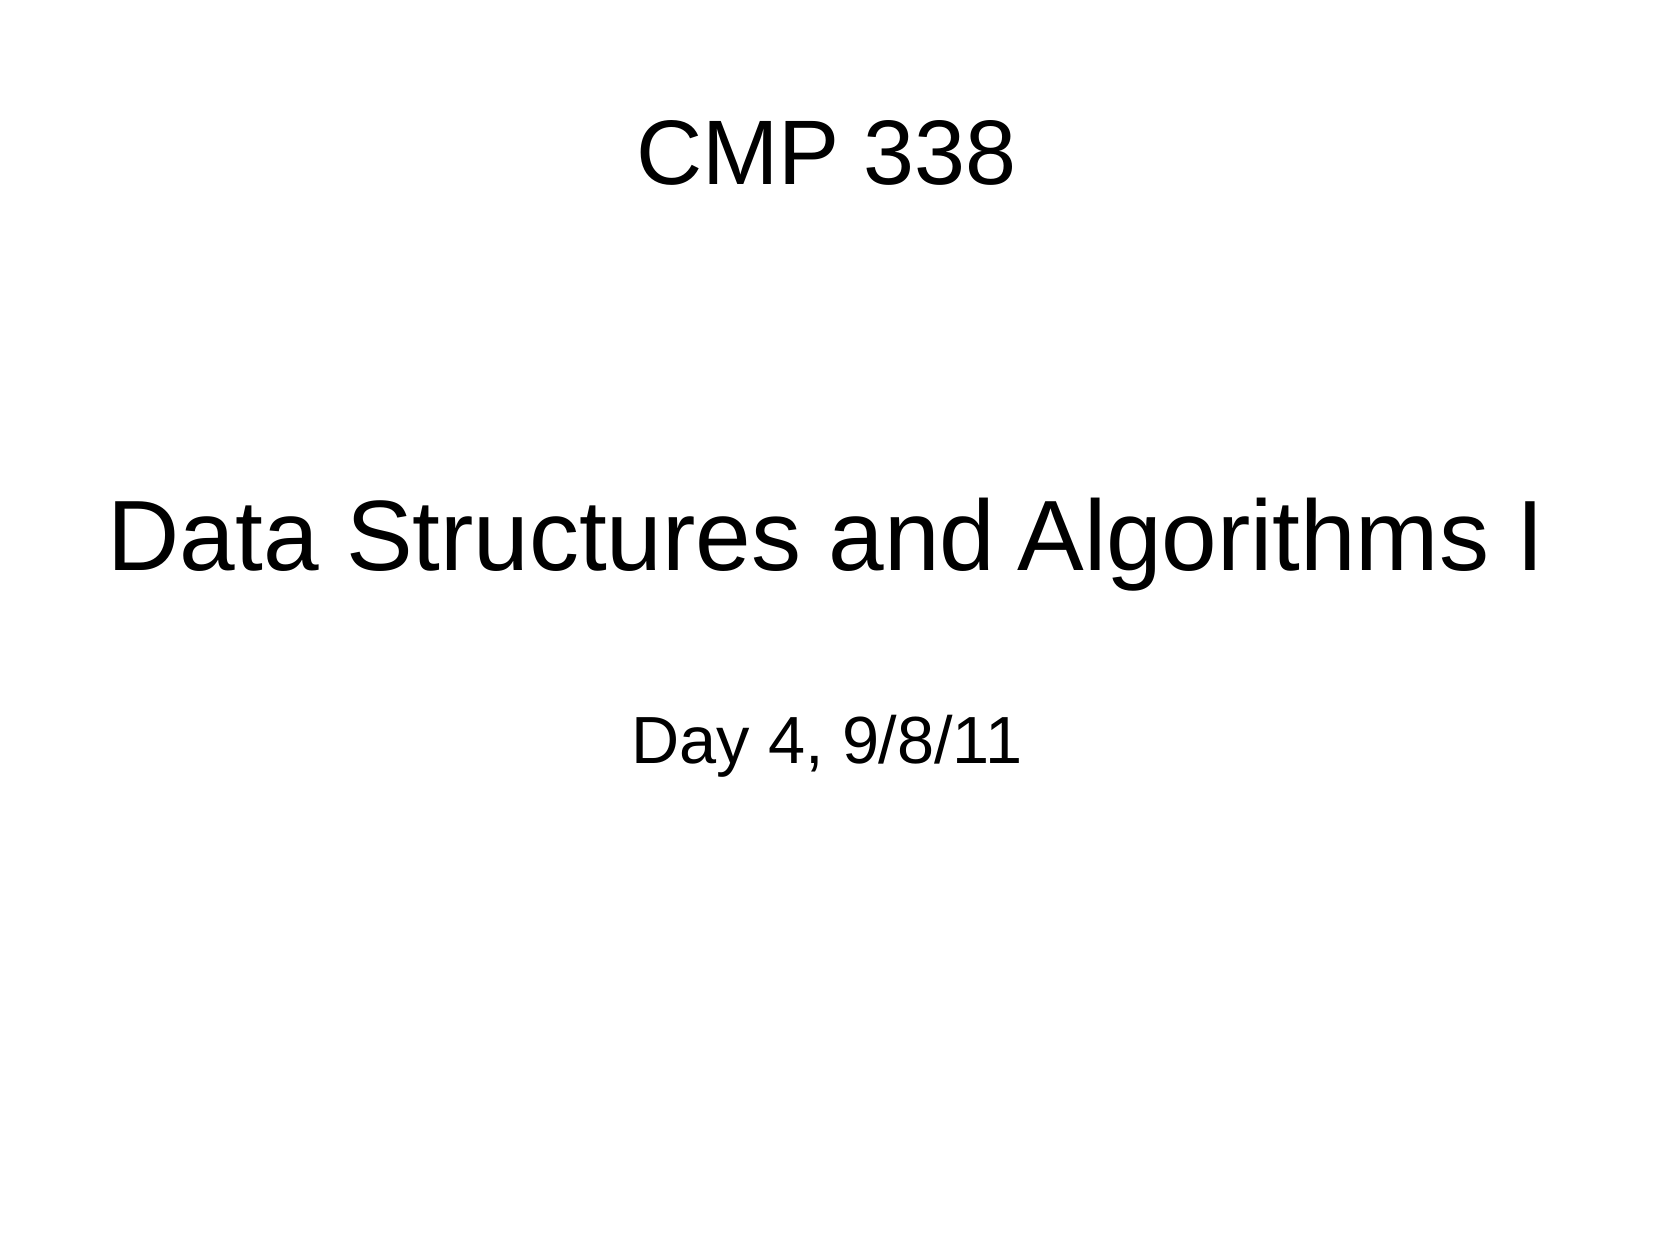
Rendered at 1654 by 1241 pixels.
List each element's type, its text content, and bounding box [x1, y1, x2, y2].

subtitle Data Structures and Algorithms I Day 4, 9/8/11 [82, 219, 1571, 1038]
title CMP 338 [82, 49, 1571, 219]
